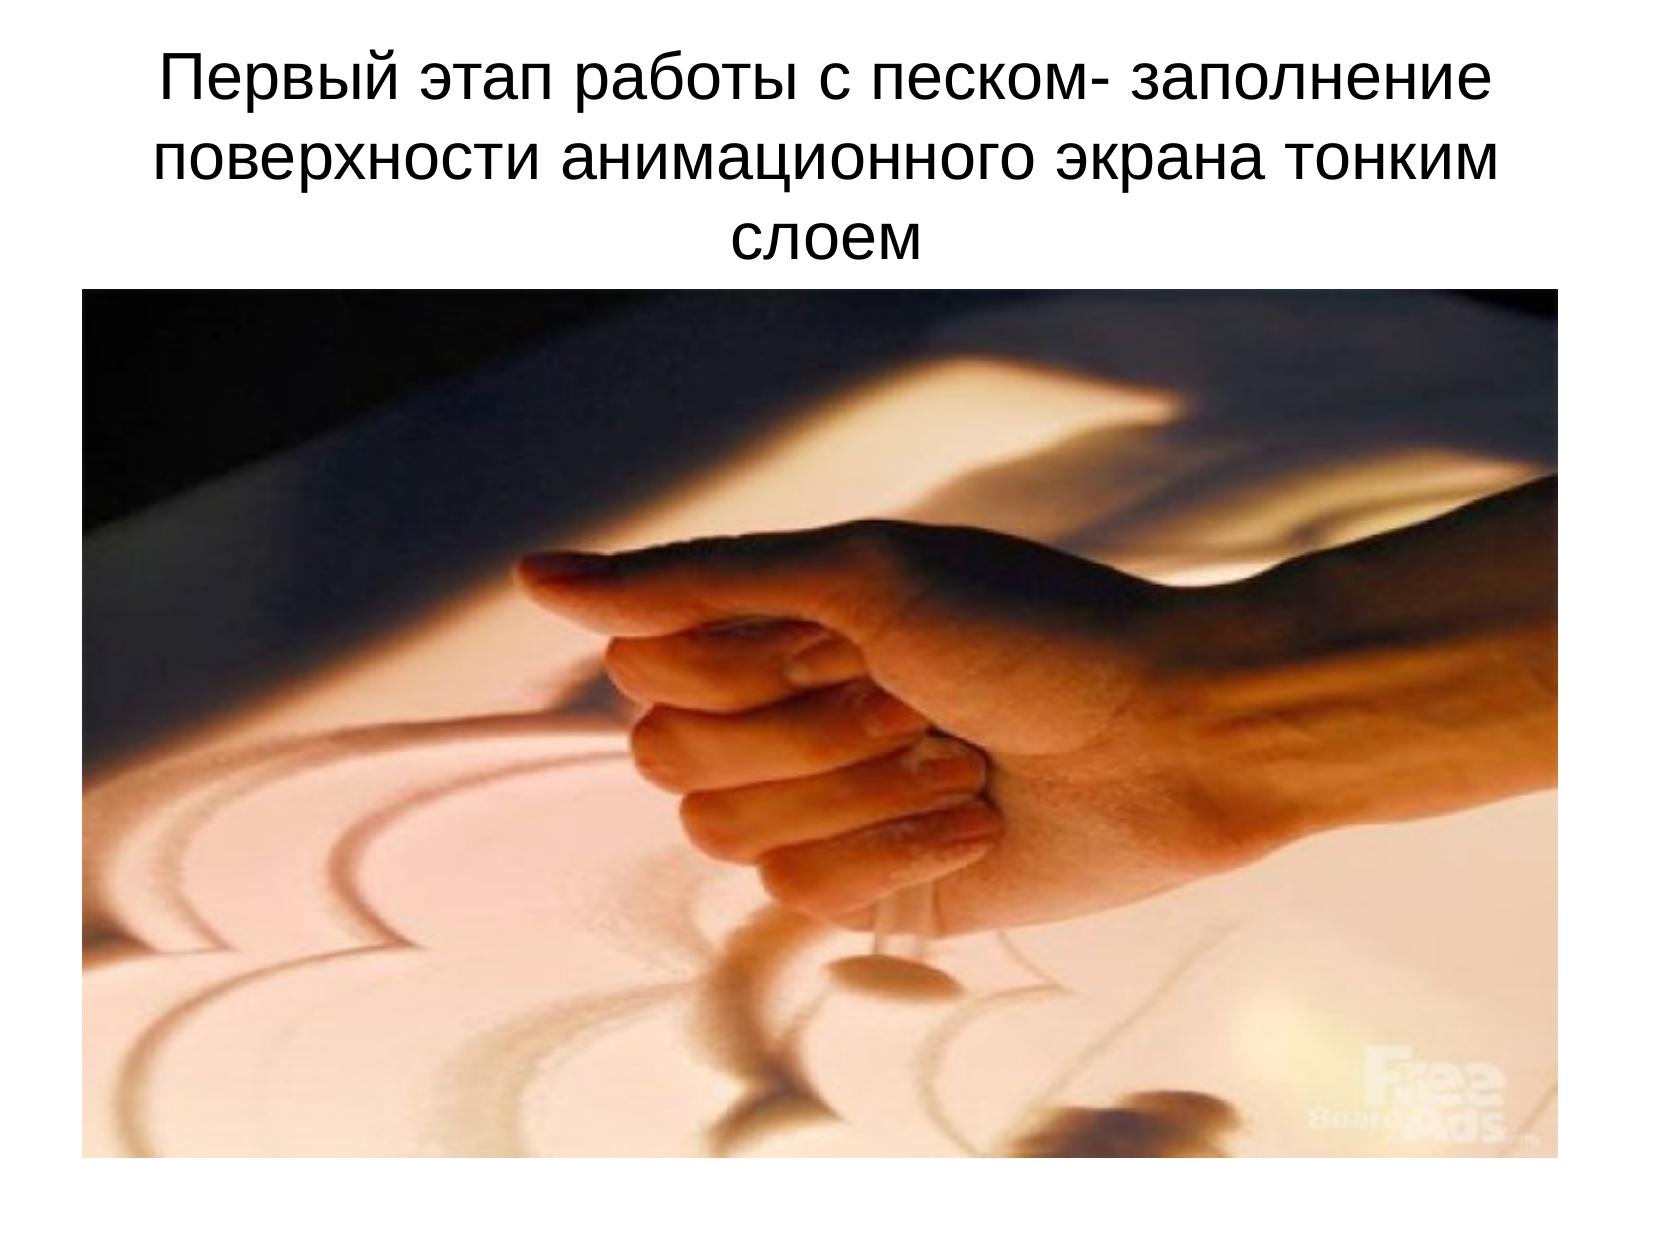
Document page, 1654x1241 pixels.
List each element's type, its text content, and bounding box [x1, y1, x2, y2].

picture [82, 289, 1558, 1158]
title Первый этап работы с песком- заполнение поверхности анимационного экрана тонким слоем [82, 12, 1571, 294]
